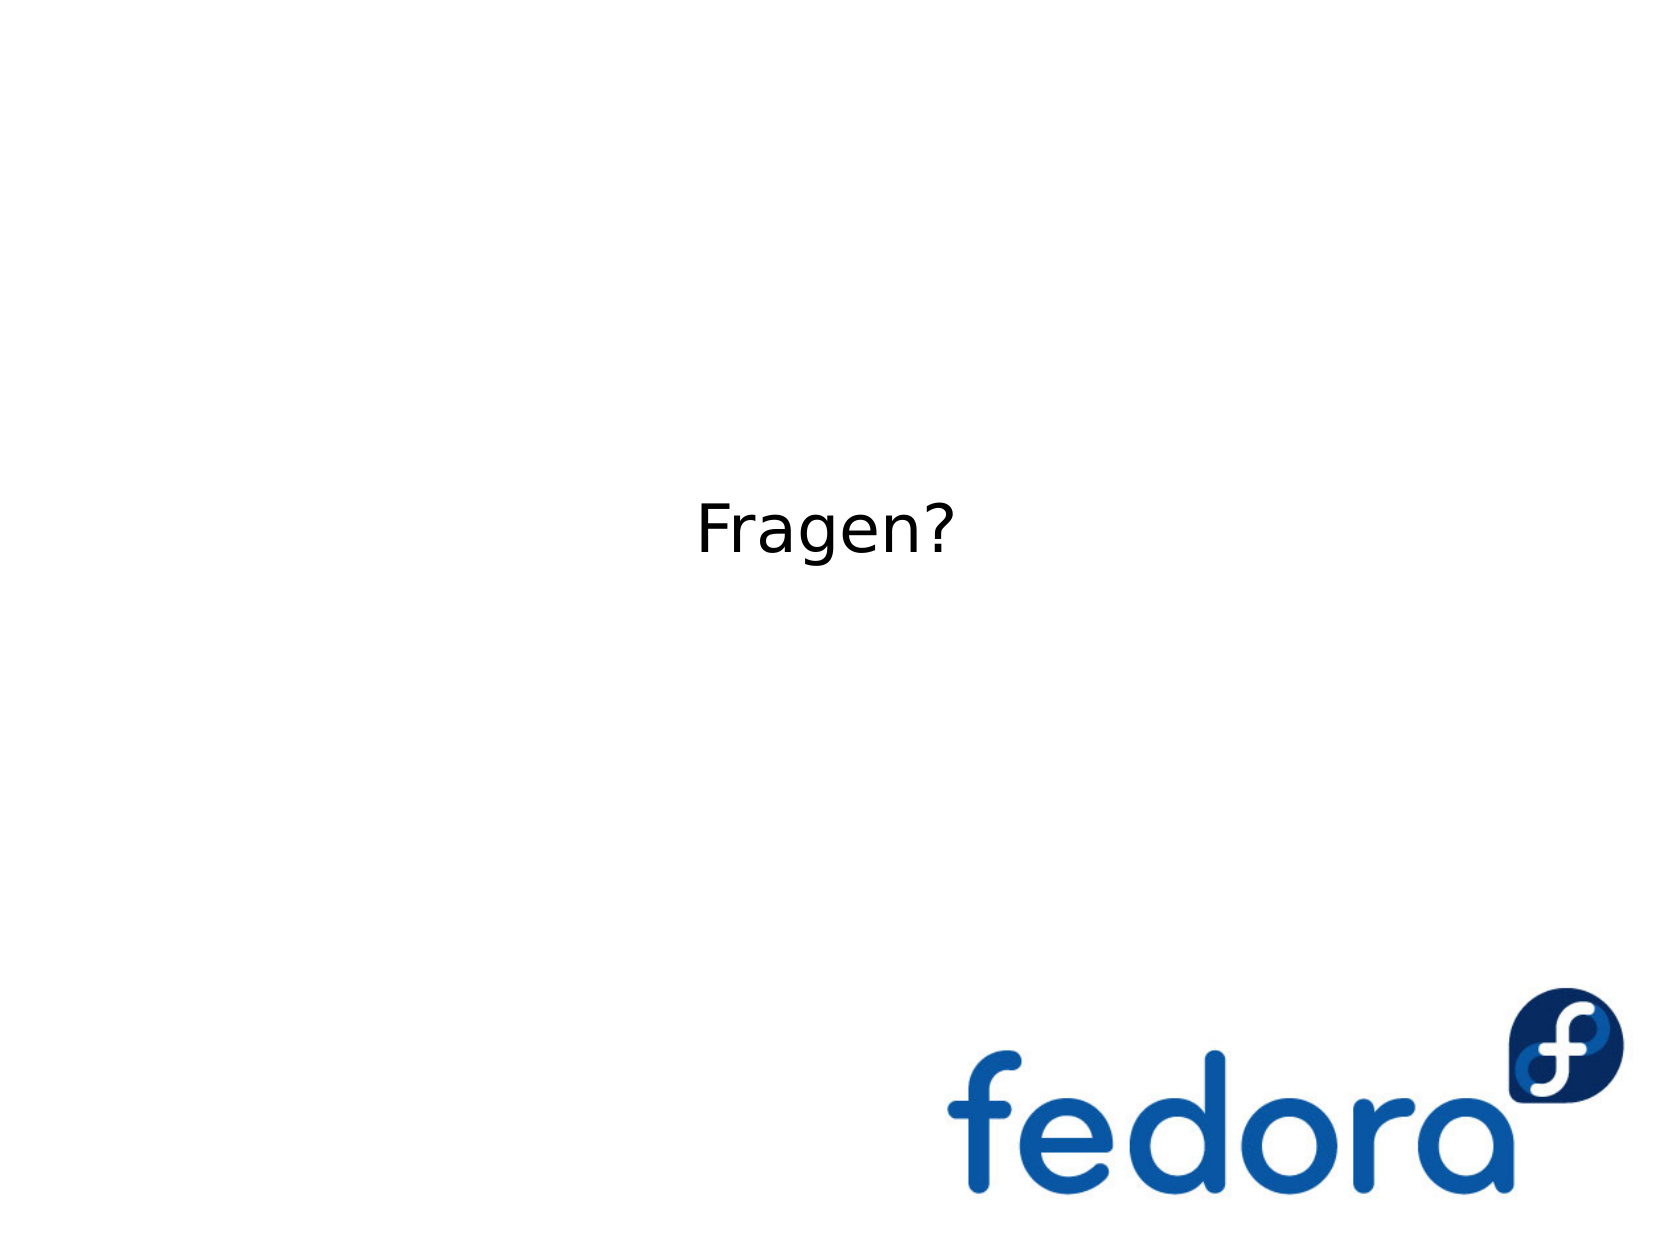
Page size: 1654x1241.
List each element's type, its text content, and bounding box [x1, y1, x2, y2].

subtitle Fragen? [82, 49, 1571, 1109]
picture [925, 967, 1639, 1223]
